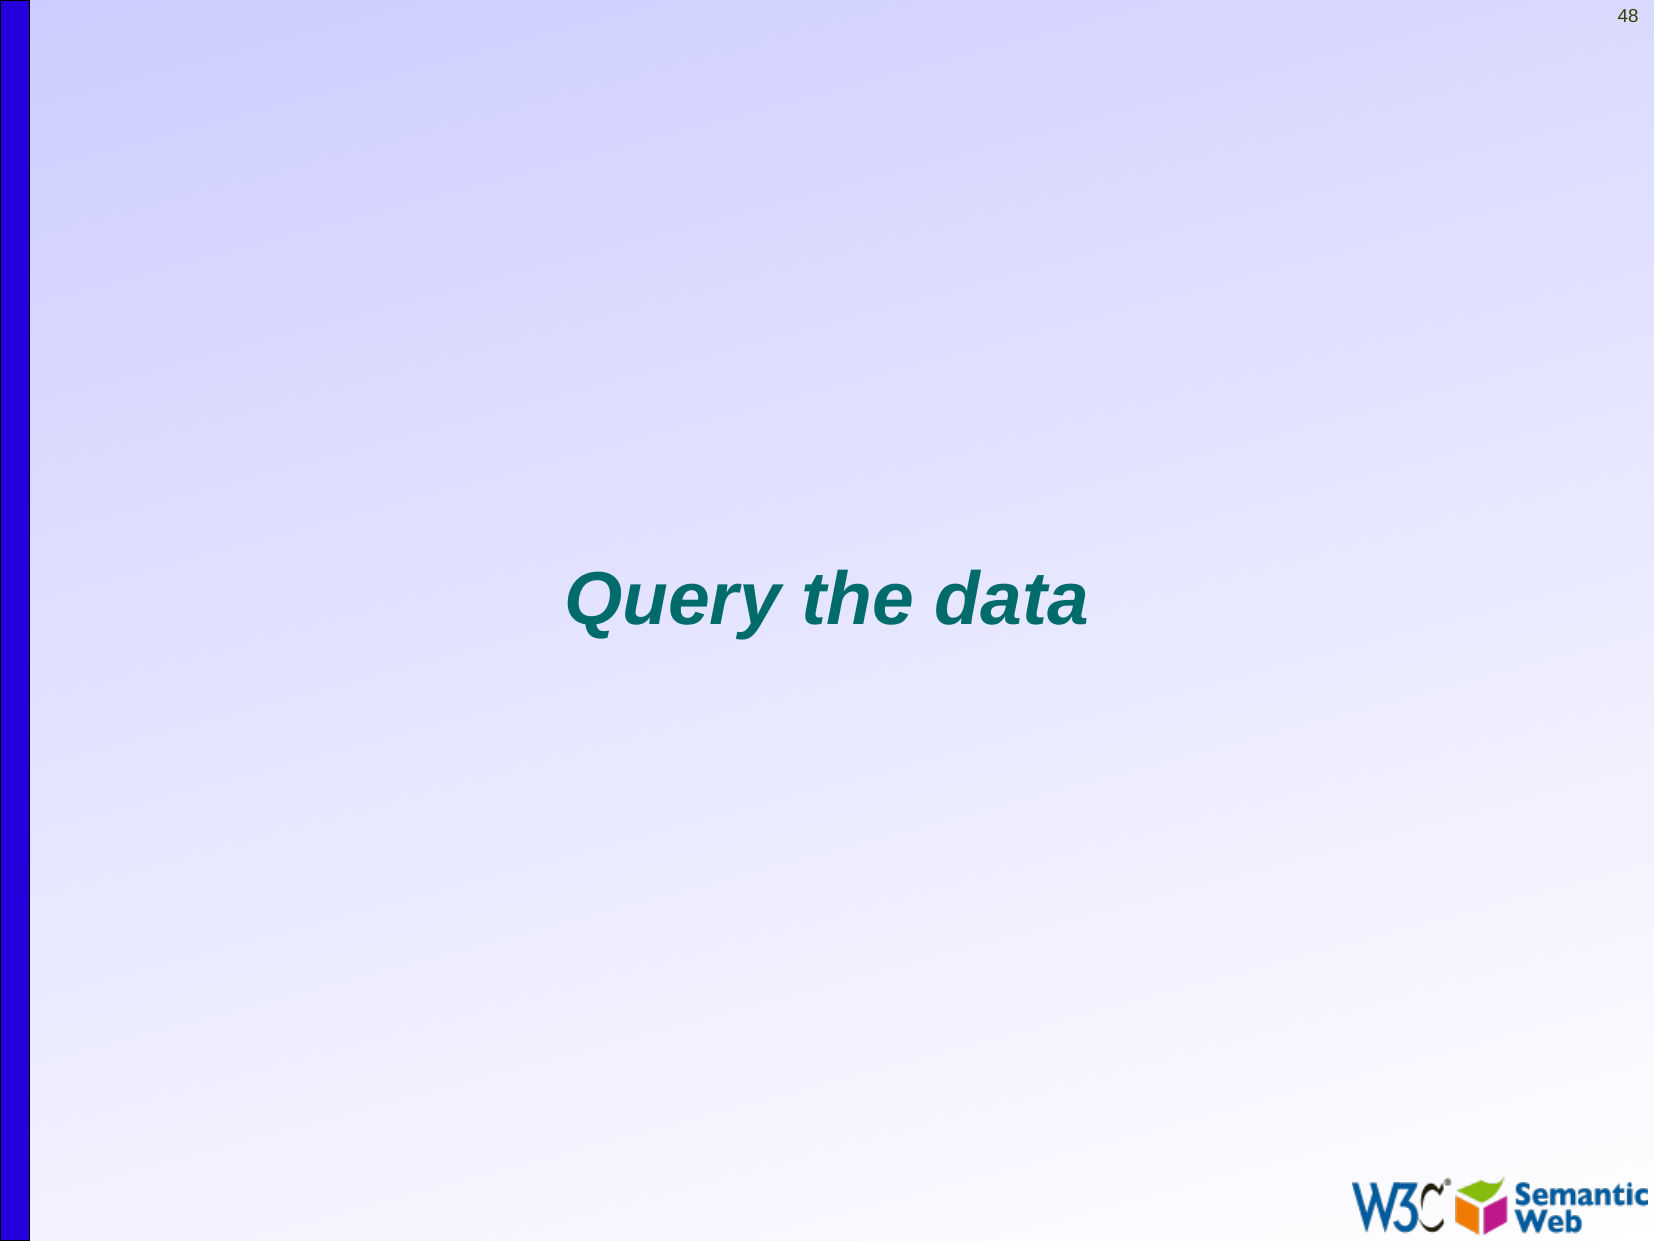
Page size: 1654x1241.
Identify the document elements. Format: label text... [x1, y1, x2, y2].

title Query the data [0, 544, 1654, 649]
picture [1352, 1175, 1648, 1235]
